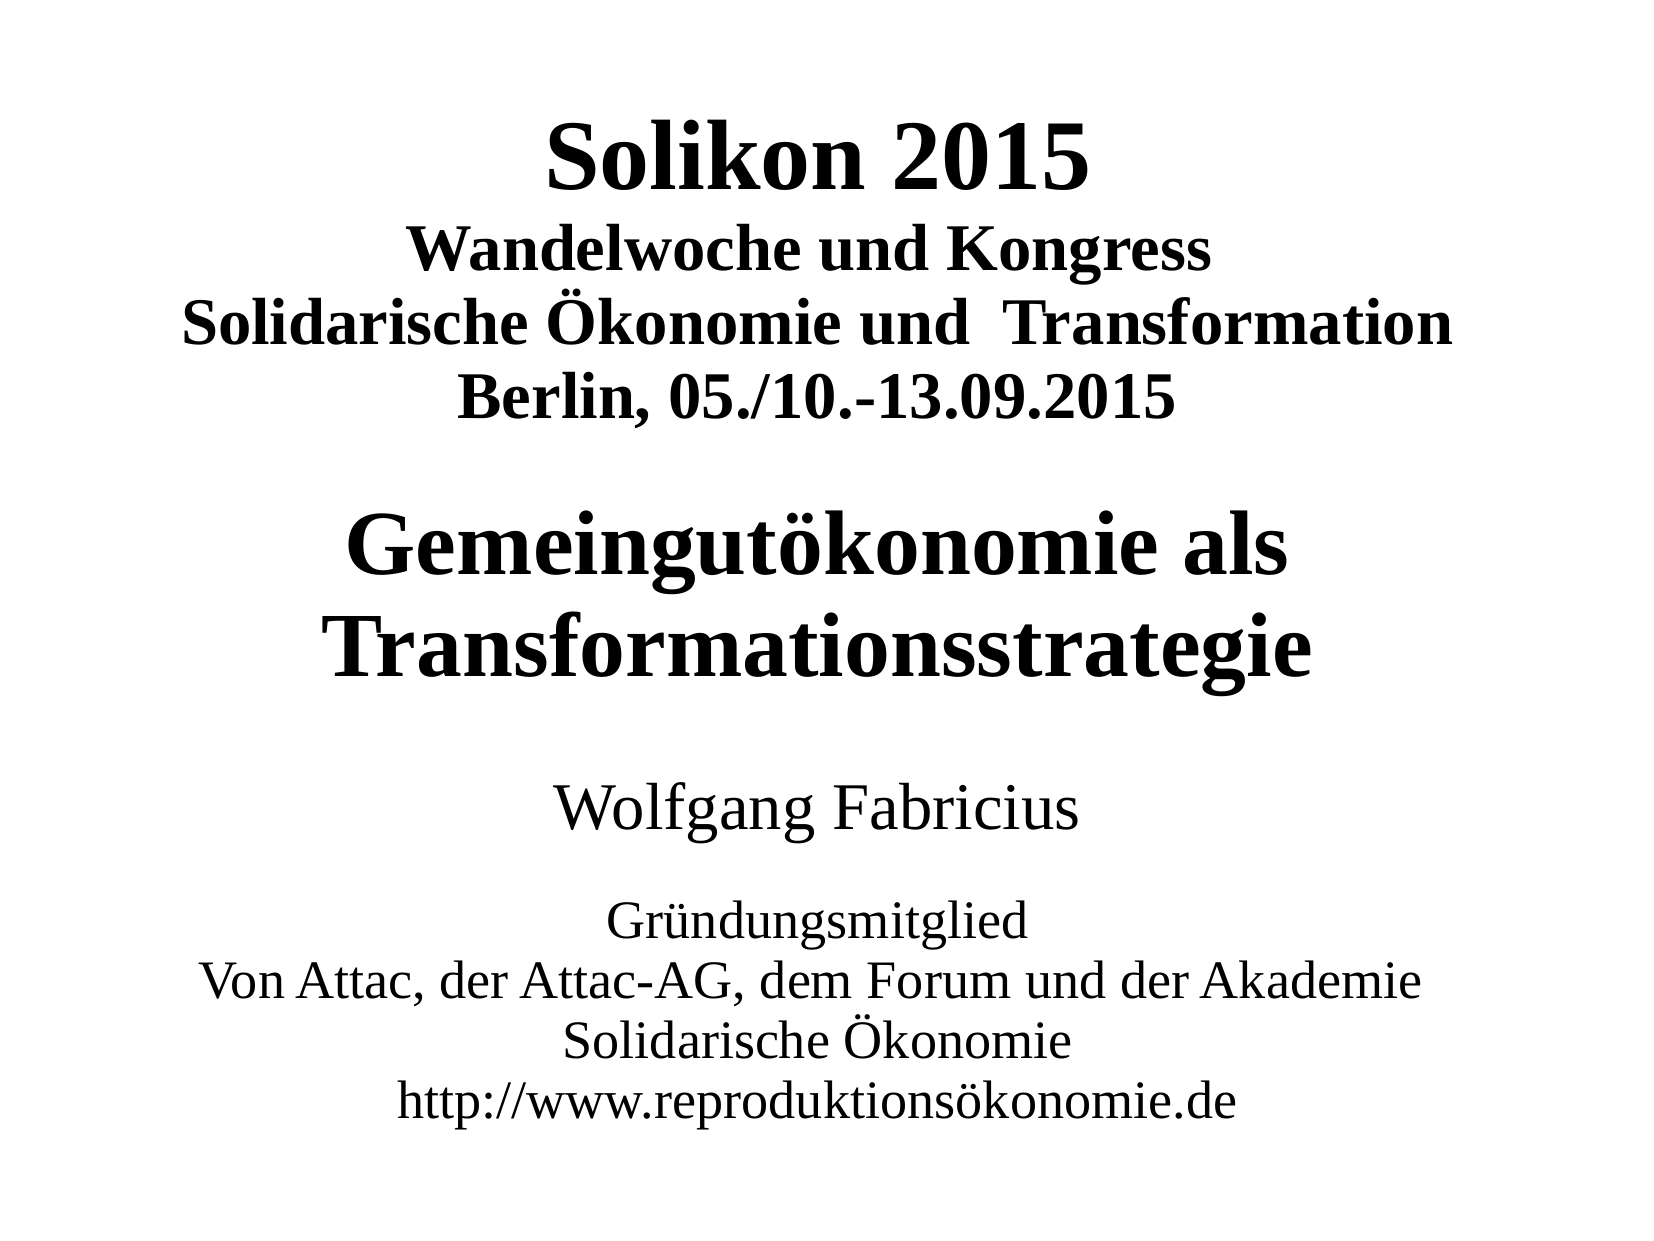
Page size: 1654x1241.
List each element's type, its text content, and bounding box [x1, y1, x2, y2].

text_box Solikon 2015 Wandelwoche und Kongress Solidarische Ökonomie und Transformation Berlin, 05./10.-13.09.2015 Gemeingutökonomie als Transformationsstrategie Wolfgang Fabricius Gründungsmitglied Von Attac, der Attac-AG, dem Forum und der Akademie Solidarische Ökonomie http://www.reproduktionsökonomie.de [166, 92, 1488, 1139]
